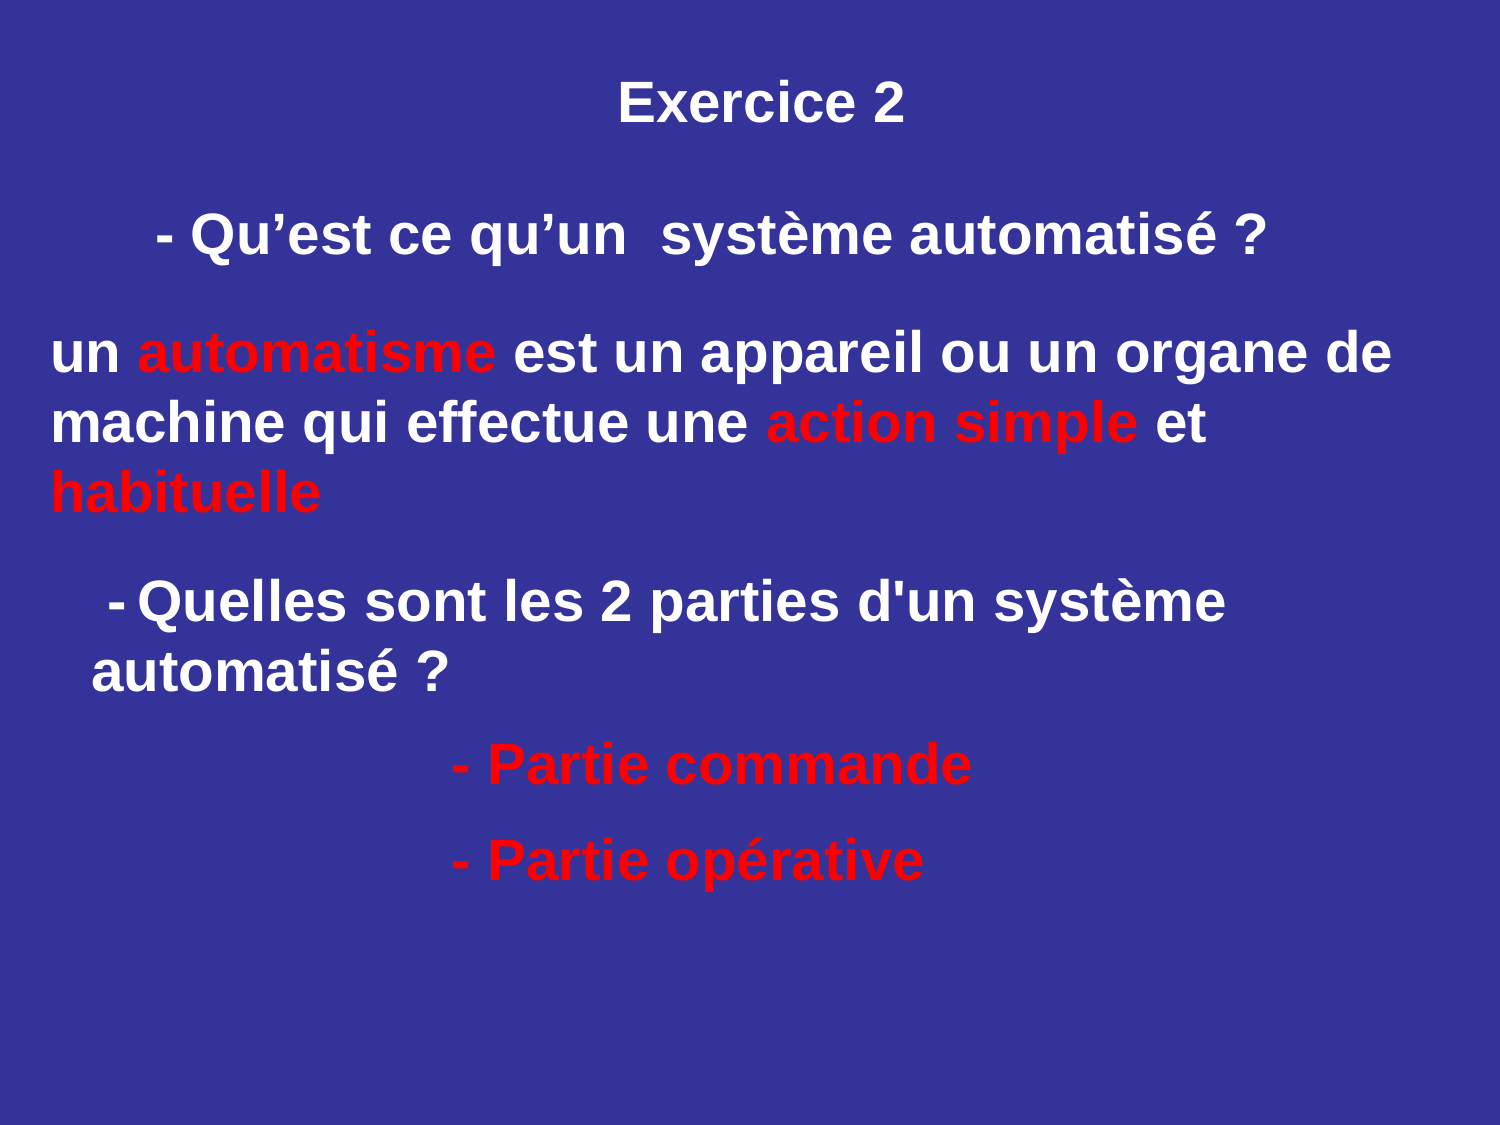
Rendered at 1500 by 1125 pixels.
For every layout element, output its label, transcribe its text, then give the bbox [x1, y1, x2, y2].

text_box - Partie opérative [437, 814, 1004, 900]
text_box Exercice 2 [377, 56, 1146, 142]
text_box - Quelles sont les 2 parties d'un système automatisé ? [76, 555, 1447, 711]
text_box un automatisme est un appareil ou un organe de machine qui effectue une action simple et habituelle [35, 307, 1477, 532]
text_box - Partie commande [437, 718, 993, 804]
text_box - Qu’est ce qu’un système automatisé ? [129, 188, 1300, 275]
